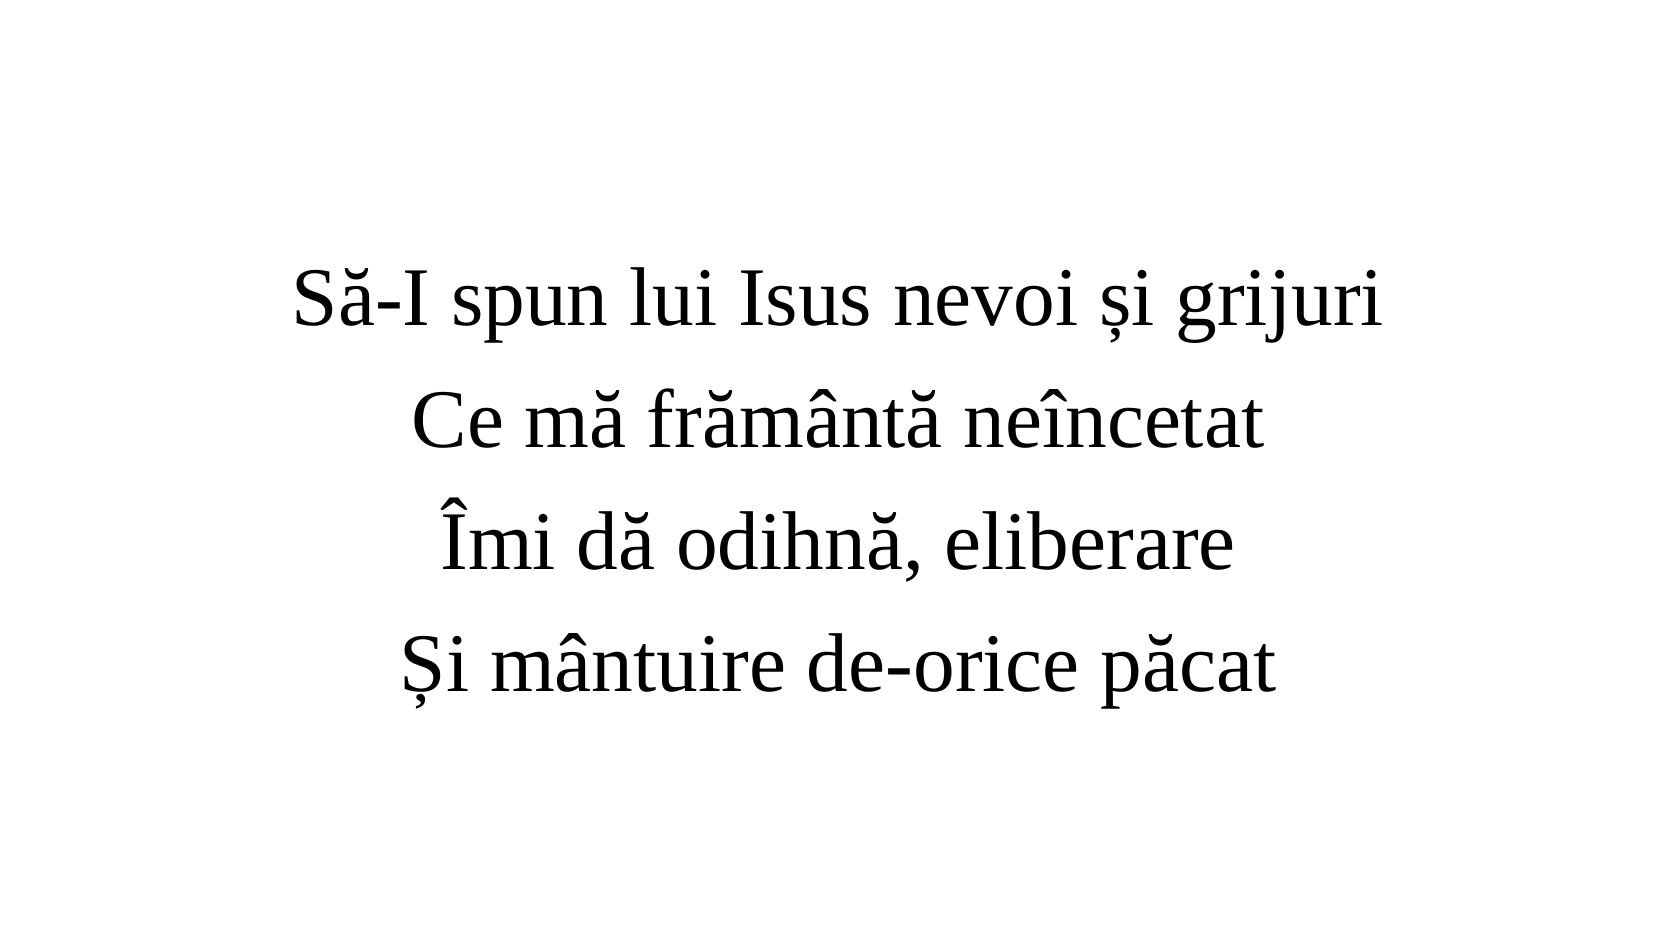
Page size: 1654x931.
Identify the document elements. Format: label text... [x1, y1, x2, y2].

subtitle Să-I spun lui Isus nevoi și grijuri Ce mă frământă neîncetat Îmi dă odihnă, eliberare Și mântuire de-orice păcat [141, 238, 1536, 713]
